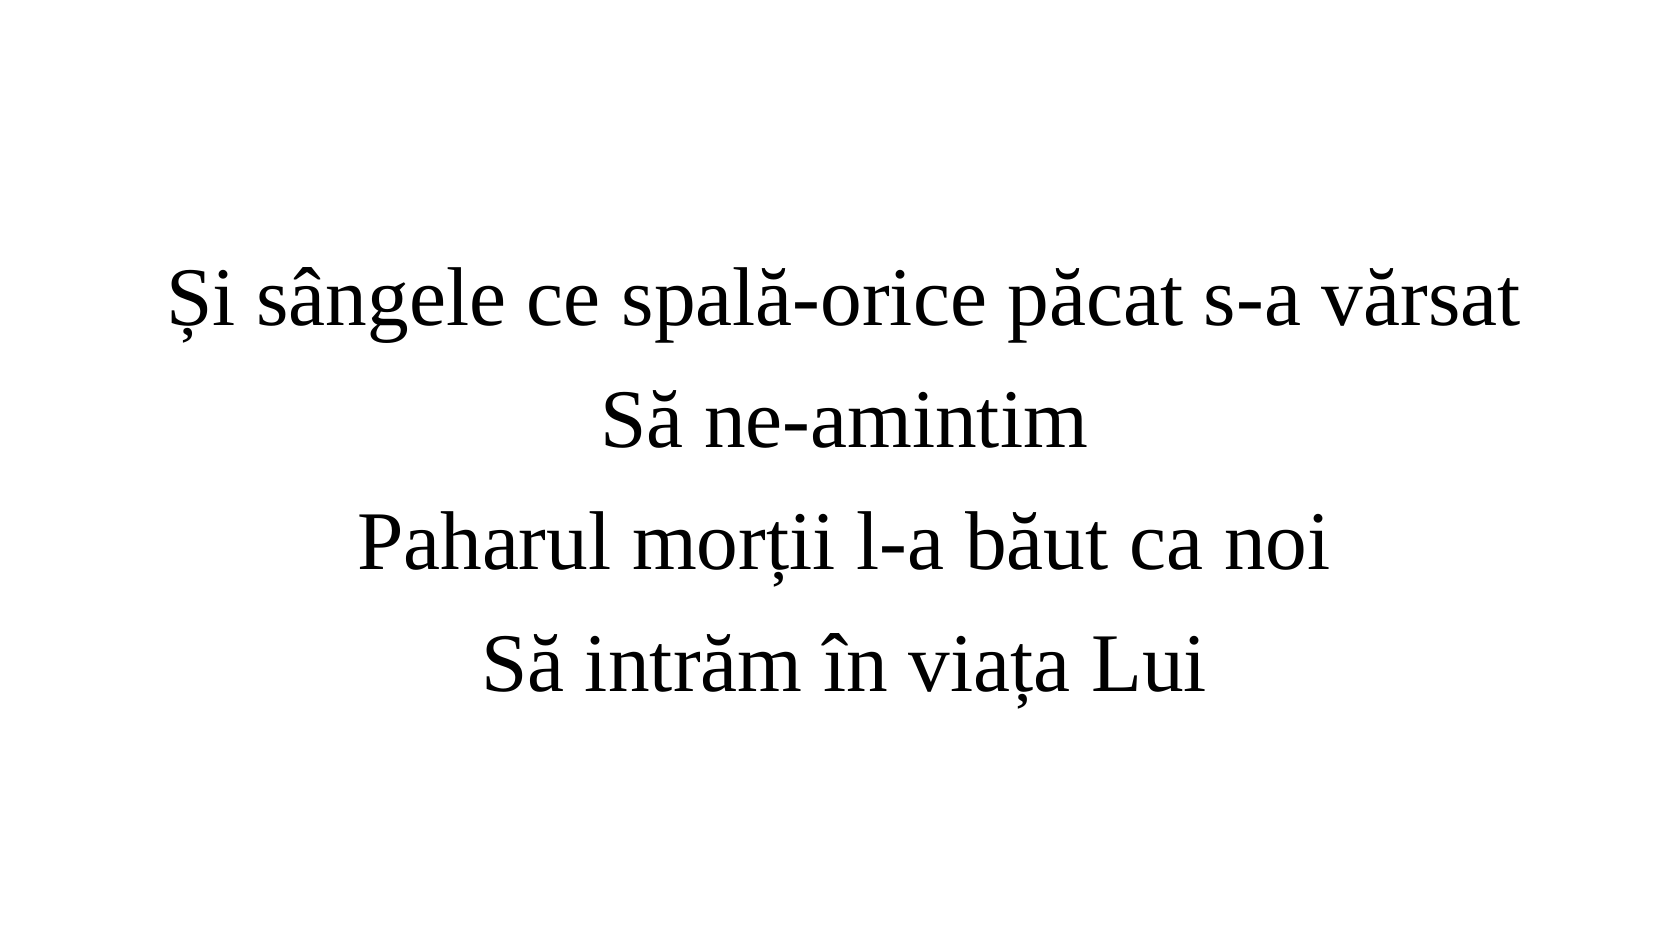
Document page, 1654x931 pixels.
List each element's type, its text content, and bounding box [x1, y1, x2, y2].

subtitle Și sângele ce spală-orice păcat s-a vărsat Să ne-amintim Paharul morții l-a băut ca noi Să intrăm în viața Lui [153, 238, 1536, 713]
